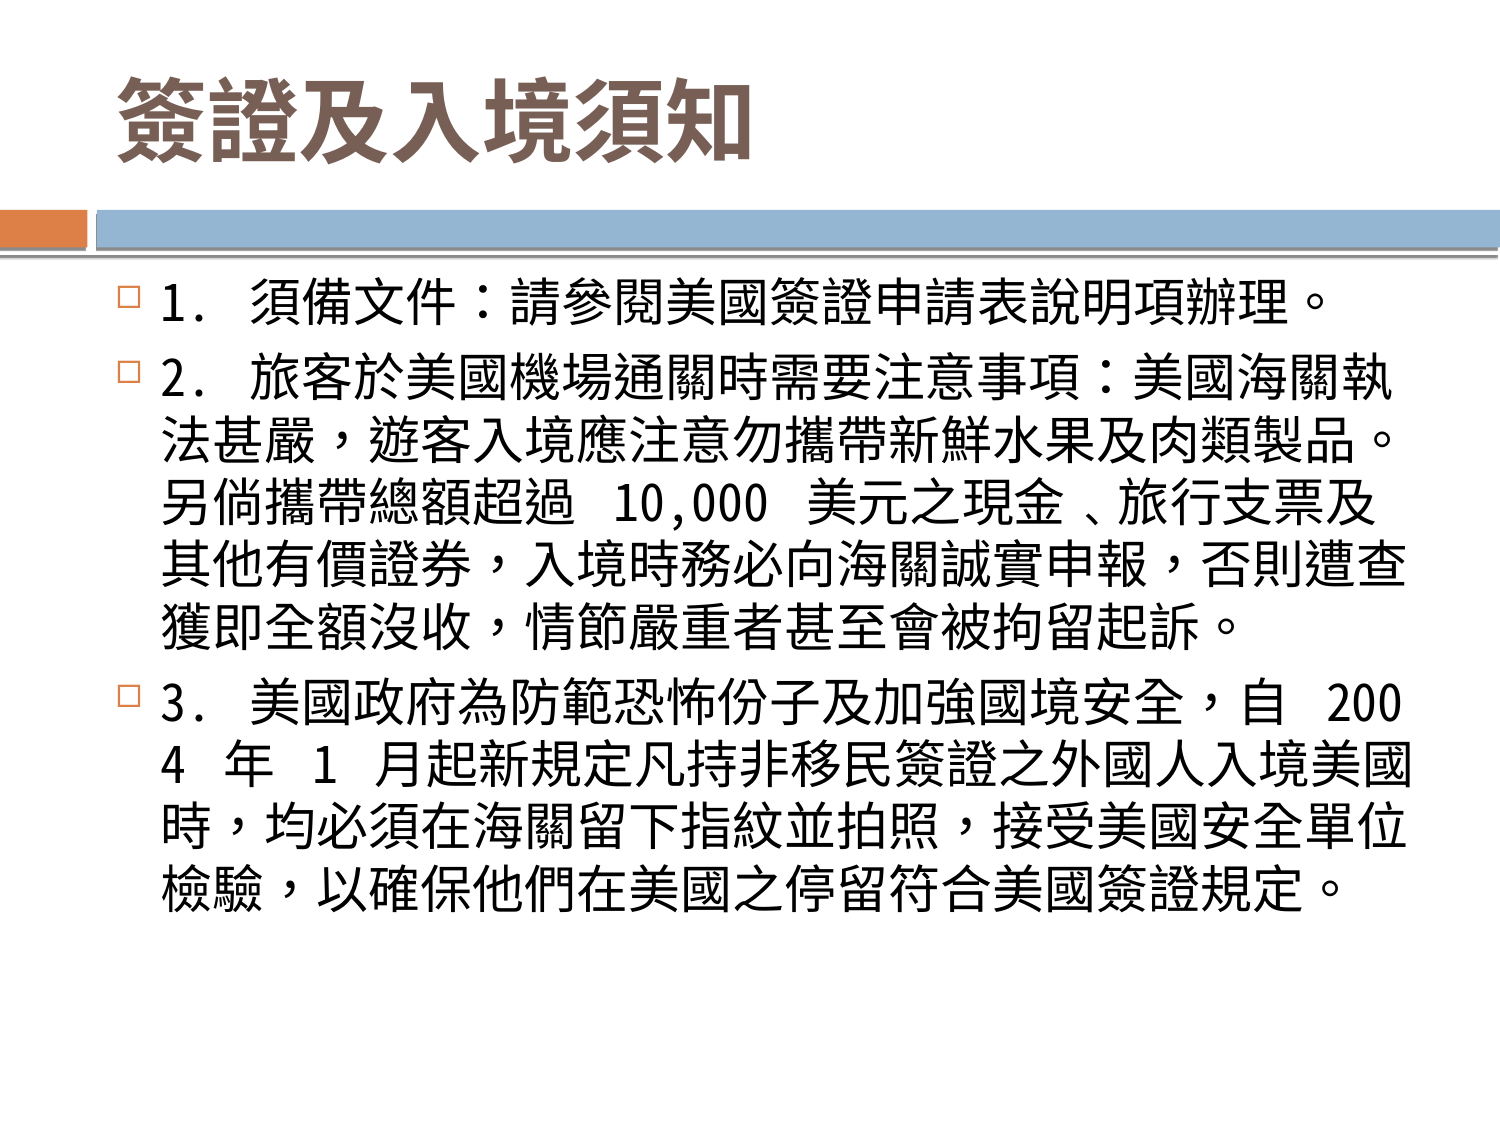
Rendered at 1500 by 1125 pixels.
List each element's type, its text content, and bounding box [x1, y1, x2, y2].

title 簽證及入境須知 [100, 37, 1438, 200]
list 1. 須備文件：請參閱美國簽證申請表說明項辦理。 2. 旅客於美國機場通關時需要注意事項：美國海關執法甚嚴，遊客入境應注意勿攜帶新鮮水果及肉類製品。另倘攜帶總額超過 10,000 美元之現金﹑旅行支票及其他有價證券，入境時務必向海關誠實申報，否則遭查獲即全額沒收，情節嚴重者甚至會被拘留起訴。 3. 美國政府為防範恐怖份子及加強國境安全，自 2004 年 1 月起新規定凡持非移民簽證之外國人入境美國時，均必須在海關留下指紋並拍照，接受美國安全單位檢驗，以確保他們在美國之停留符合美國簽證規定。 [100, 262, 1438, 1000]
